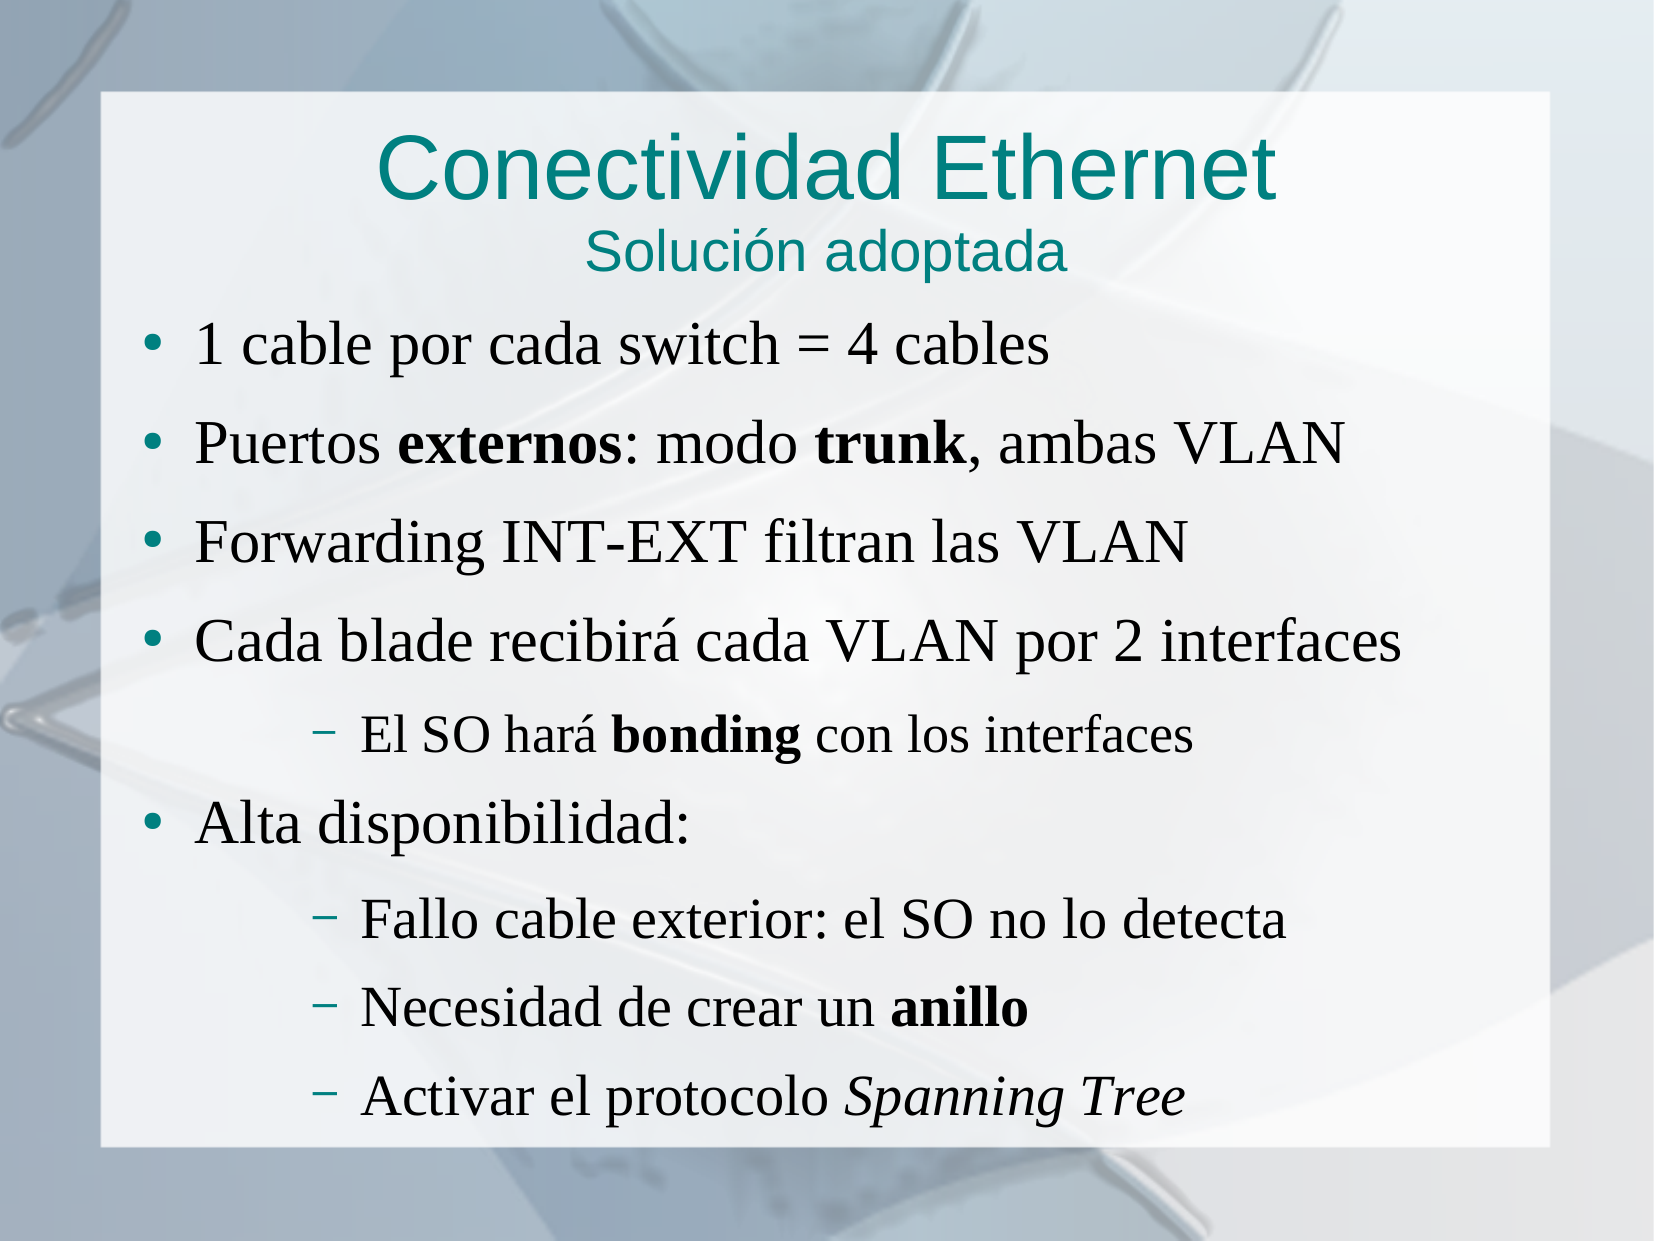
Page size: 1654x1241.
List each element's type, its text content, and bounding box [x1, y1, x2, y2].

title Conectividad Ethernet Solución adoptada [118, 104, 1536, 297]
picture [0, 0, 1654, 1241]
list 1 cable por cada switch = 4 cables Puertos externos: modo trunk, ambas VLAN Forwarding INT-EXT filtran las VLAN Cada blade recibirá cada VLAN por 2 interfaces El SO hará bonding con los interfaces Alta disponibilidad: Fallo cable exterior: el SO no lo detecta Necesidad de crear un anillo Activar el protocolo Spanning Tree [124, 309, 1506, 1128]
